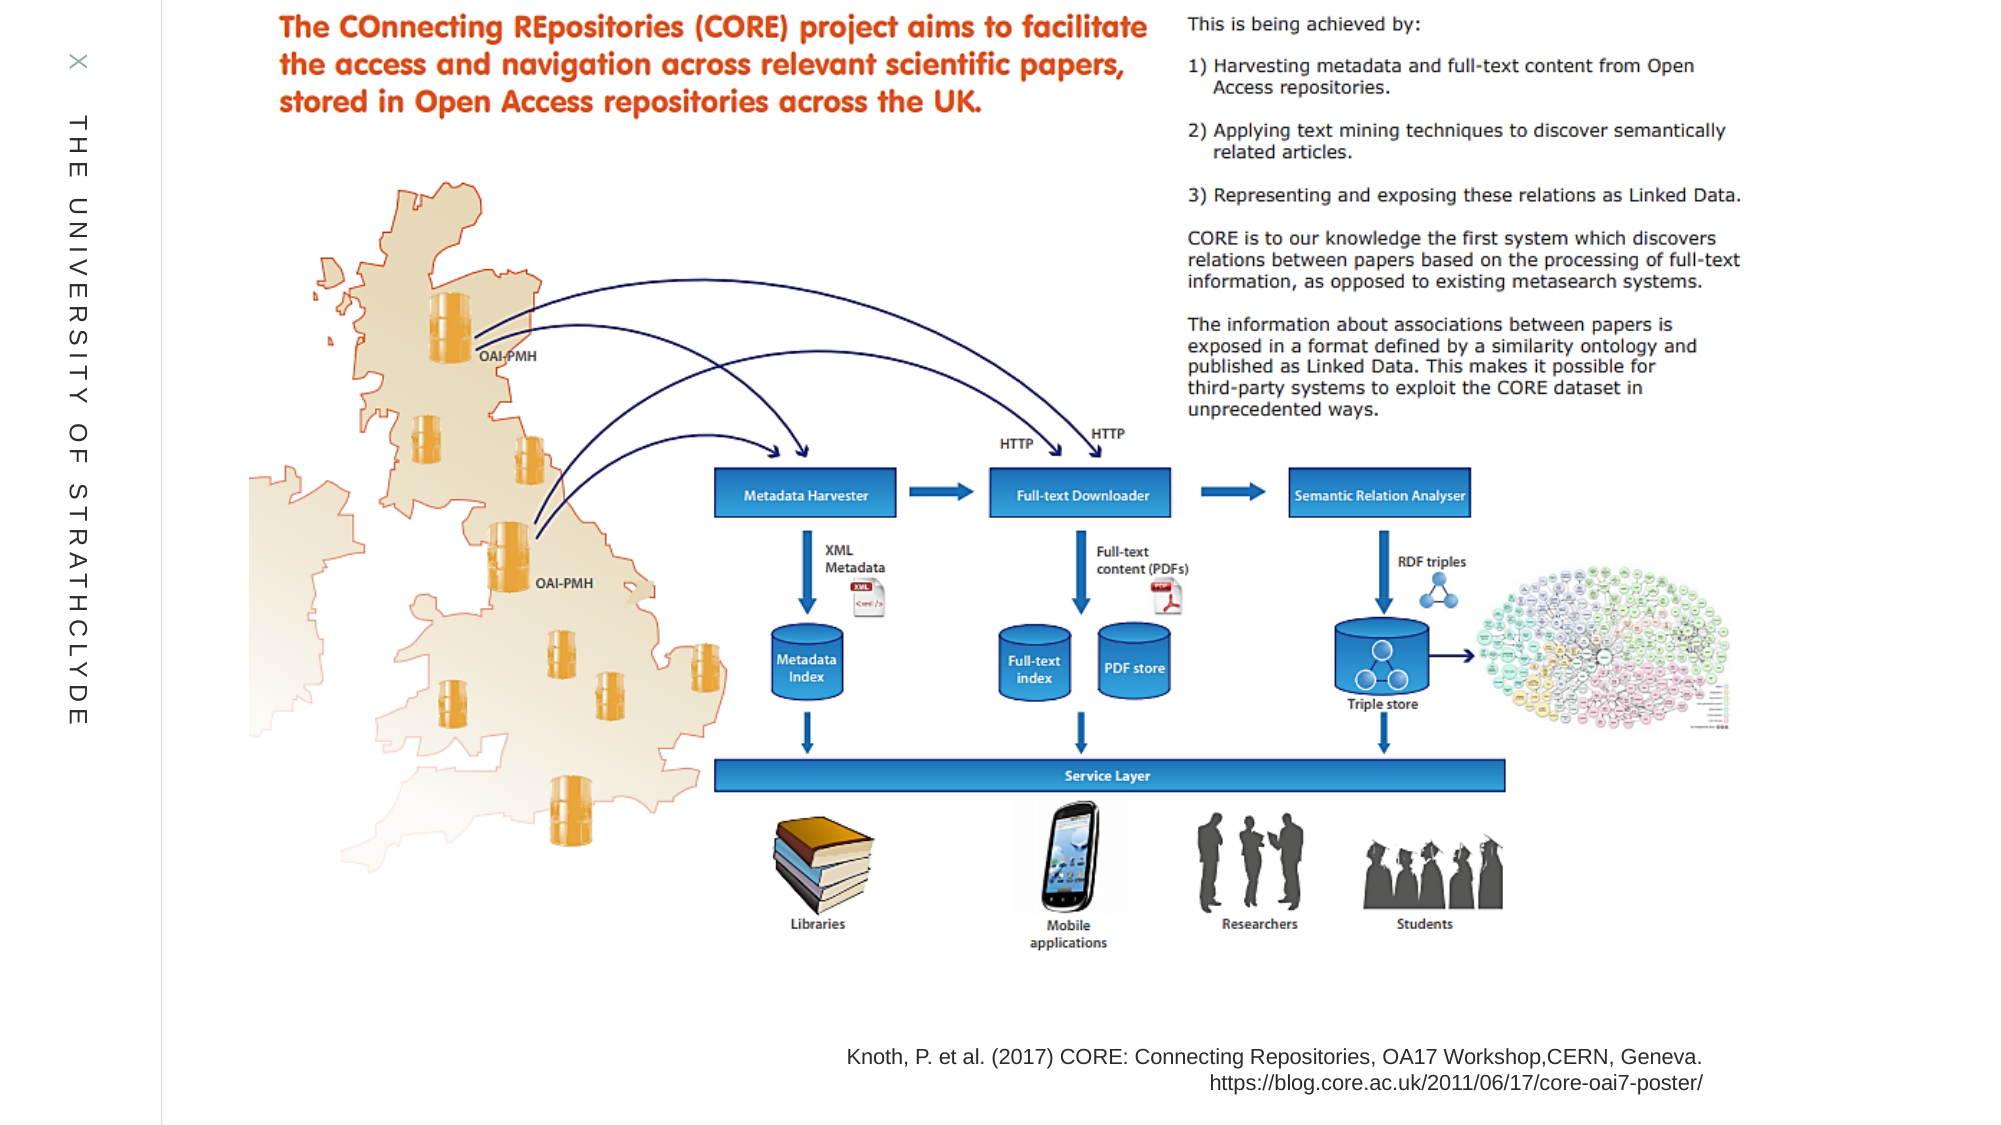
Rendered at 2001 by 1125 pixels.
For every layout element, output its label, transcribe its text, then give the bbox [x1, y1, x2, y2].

picture [249, 0, 1750, 952]
text_box Knoth, P. et al. (2017) CORE: Connecting Repositories, OA17 Workshop,CERN, Geneva. https://blog.core.ac.uk/2011/06/17/core-oai7-poster/ [831, 1035, 1746, 1104]
